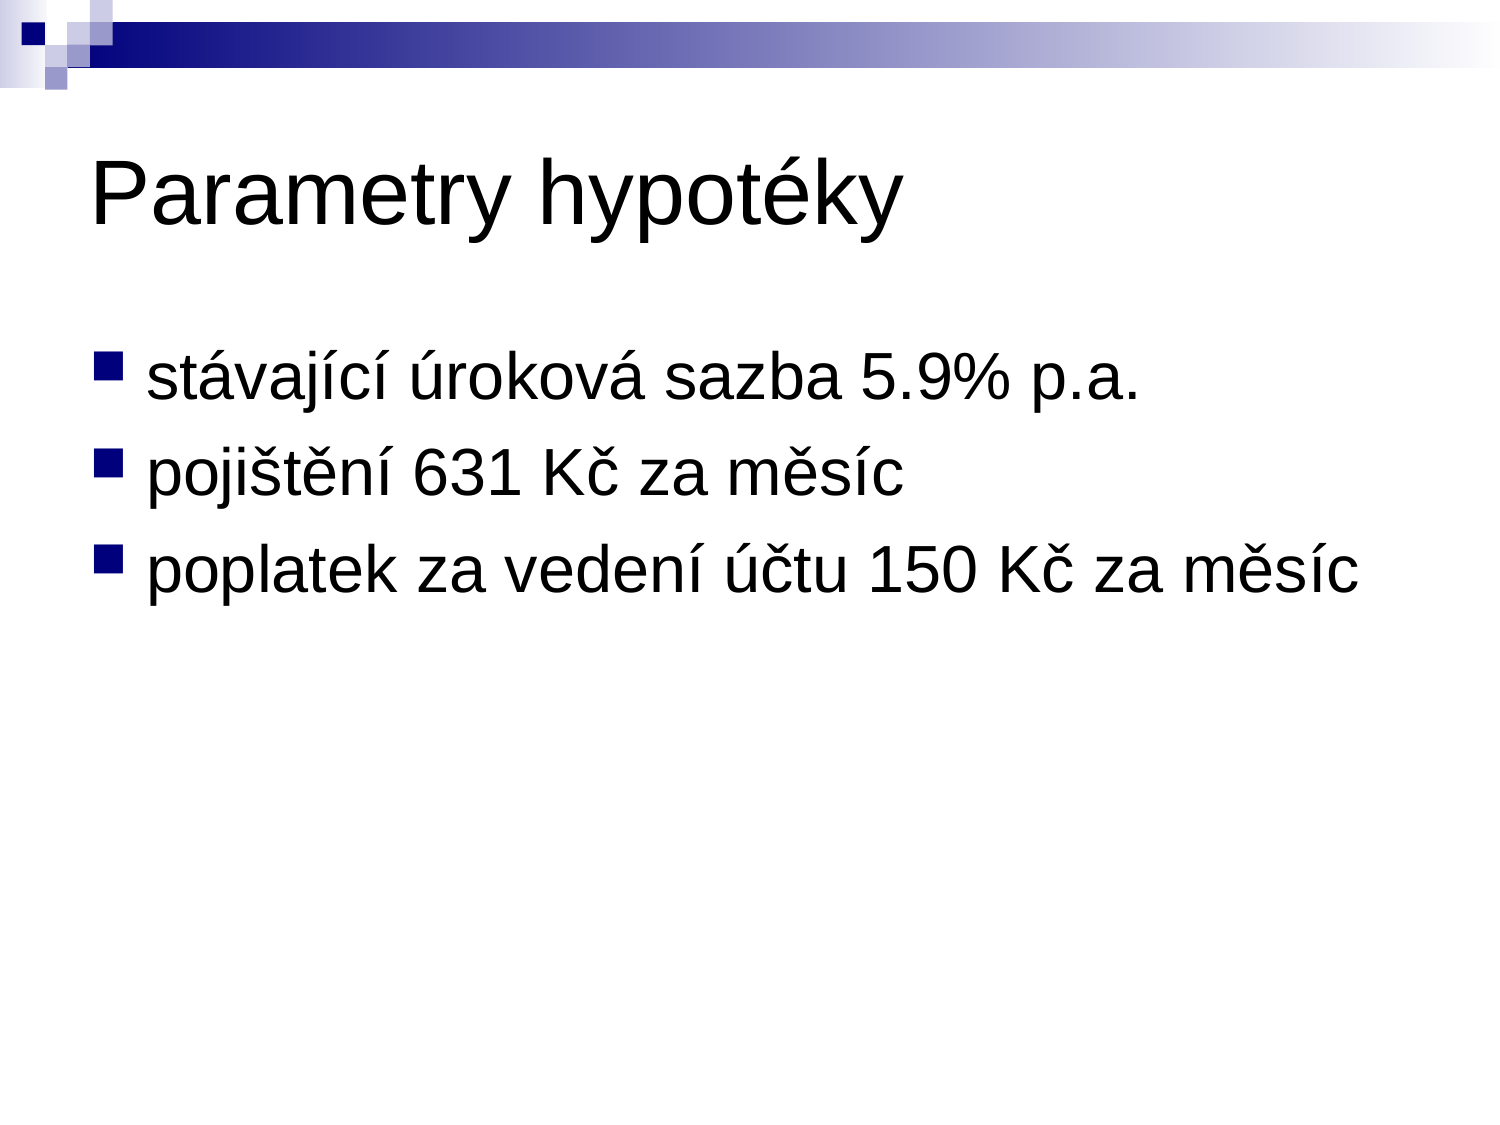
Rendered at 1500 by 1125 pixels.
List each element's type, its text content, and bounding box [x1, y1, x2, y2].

title Parametry hypotéky [75, 75, 1426, 301]
list stávající úroková sazba 5.9% p.a. pojištění 631 Kč za měsíc poplatek za vedení účtu 150 Kč za měsíc [75, 324, 1426, 963]
